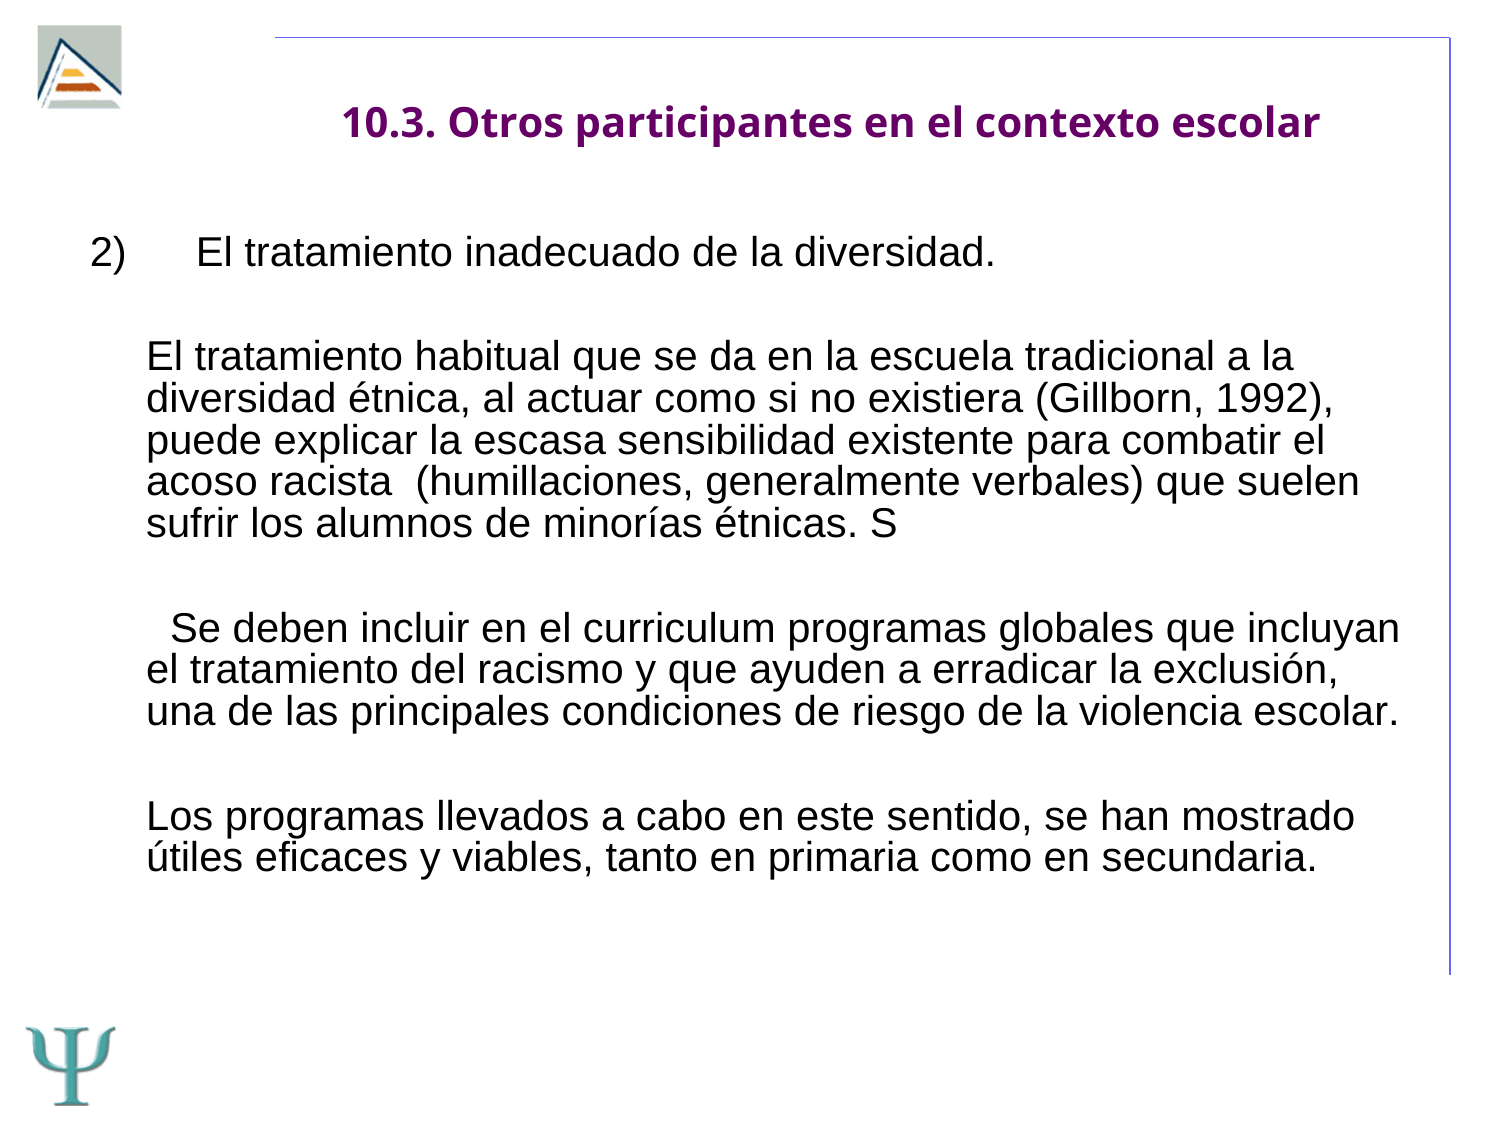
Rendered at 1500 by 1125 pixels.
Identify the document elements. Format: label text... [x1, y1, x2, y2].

picture [24, 1024, 75, 1106]
list 2) El tratamiento inadecuado de la diversidad. El tratamiento habitual que se da en la escuela tradicional a la diversidad étnica, al actuar como si no existiera (Gillborn, 1992), puede explicar la escasa sensibilidad existente para combatir el acoso racista (humillaciones, generalmente verbales) que suelen sufrir los alumnos de minorías étnicas. S Se deben incluir en el curriculum programas globales que incluyan el tratamiento del racismo y que ayuden a erradicar la exclusión, una de las principales condiciones de riesgo de la violencia escolar. Los programas llevados a cabo en este sentido, se han mostrado útiles eficaces y viables, tanto en primaria como en secundaria. [75, 224, 1426, 1125]
title 10.3. Otros participantes en el contexto escolar [262, 74, 1401, 168]
picture [37, 24, 122, 109]
